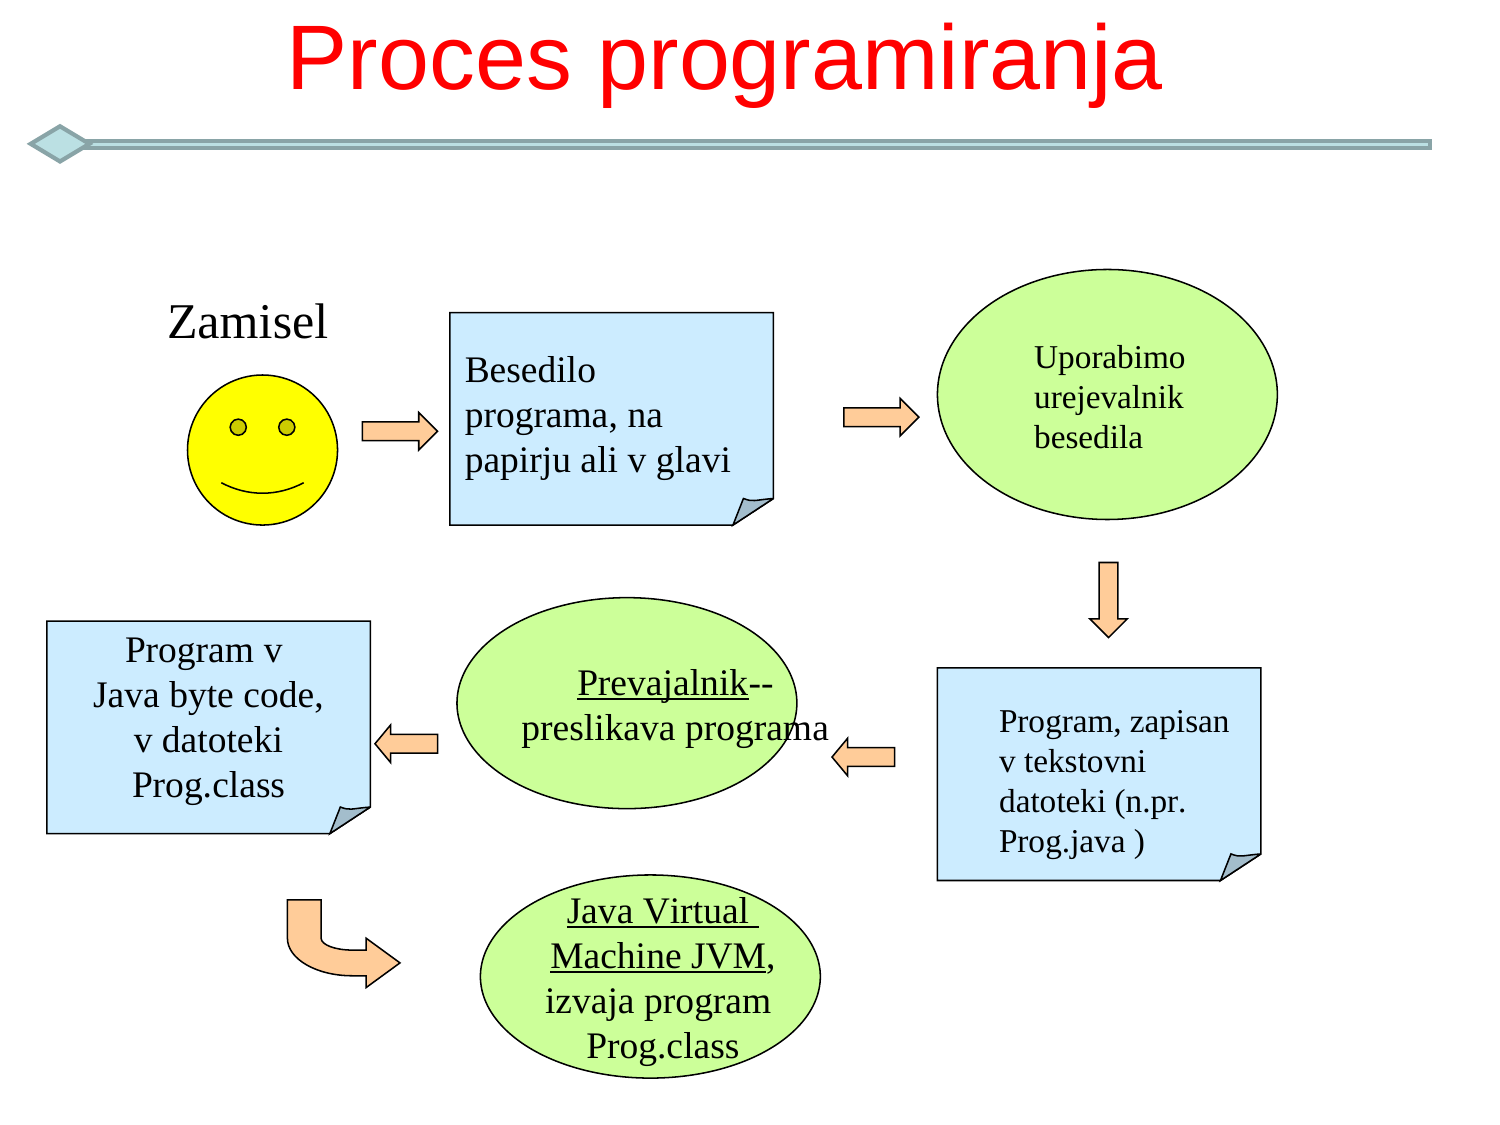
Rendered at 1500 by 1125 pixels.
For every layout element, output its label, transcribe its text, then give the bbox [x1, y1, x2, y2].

text_box [187, 375, 338, 526]
text_box Program v Java byte code, v datoteki Prog.class [46, 621, 371, 834]
text_box [937, 667, 1261, 881]
text_box [832, 738, 895, 776]
text_box Zamisel [152, 281, 398, 357]
text_box Prevajalnik-- preslikava programa [456, 597, 797, 809]
text_box [937, 269, 1252, 520]
text_box [1089, 562, 1128, 638]
text_box Uporabimo urejevalnik besedila [1019, 328, 1313, 464]
text_box Program, zapisan v tekstovni datoteki (n.pr. Prog.java ) [984, 691, 1266, 867]
text_box [449, 312, 774, 526]
text_box [287, 899, 400, 988]
text_box [362, 412, 438, 451]
text_box [375, 724, 438, 763]
text_box Java Virtual Machine JVM, izvaja program Prog.class [480, 874, 821, 1079]
title Proces programiranja [70, 0, 1381, 116]
text_box Besedilo programa, na papirju ali v glavi [450, 337, 751, 488]
text_box [843, 398, 919, 436]
